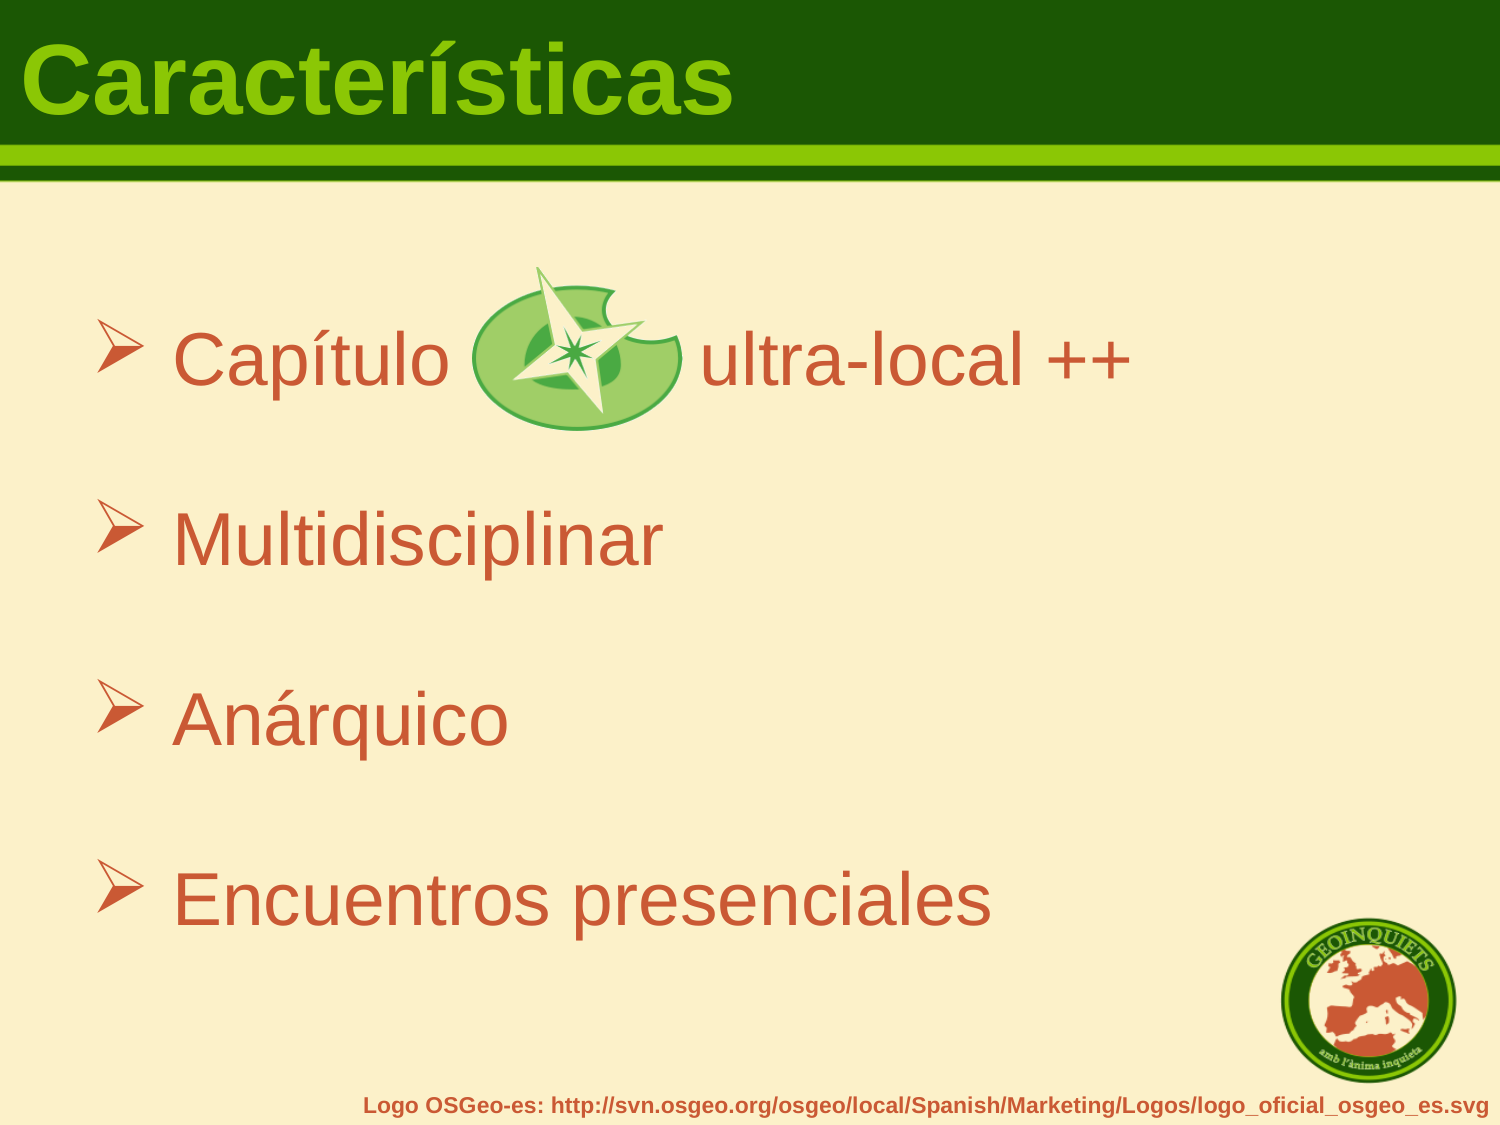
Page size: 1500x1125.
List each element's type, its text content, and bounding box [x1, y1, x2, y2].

text_box Capítulo ultra-local ++ Multidisciplinar Anárquico Encuentros presenciales [76, 302, 1247, 949]
text_box Logo OSGeo-es: http://svn.osgeo.org/osgeo/local/Spanish/Marketing/Logos/logo_oficial_osgeo_es.svg [348, 1082, 1500, 1125]
picture [0, 0, 1500, 1125]
text_box Características [5, 7, 1500, 143]
